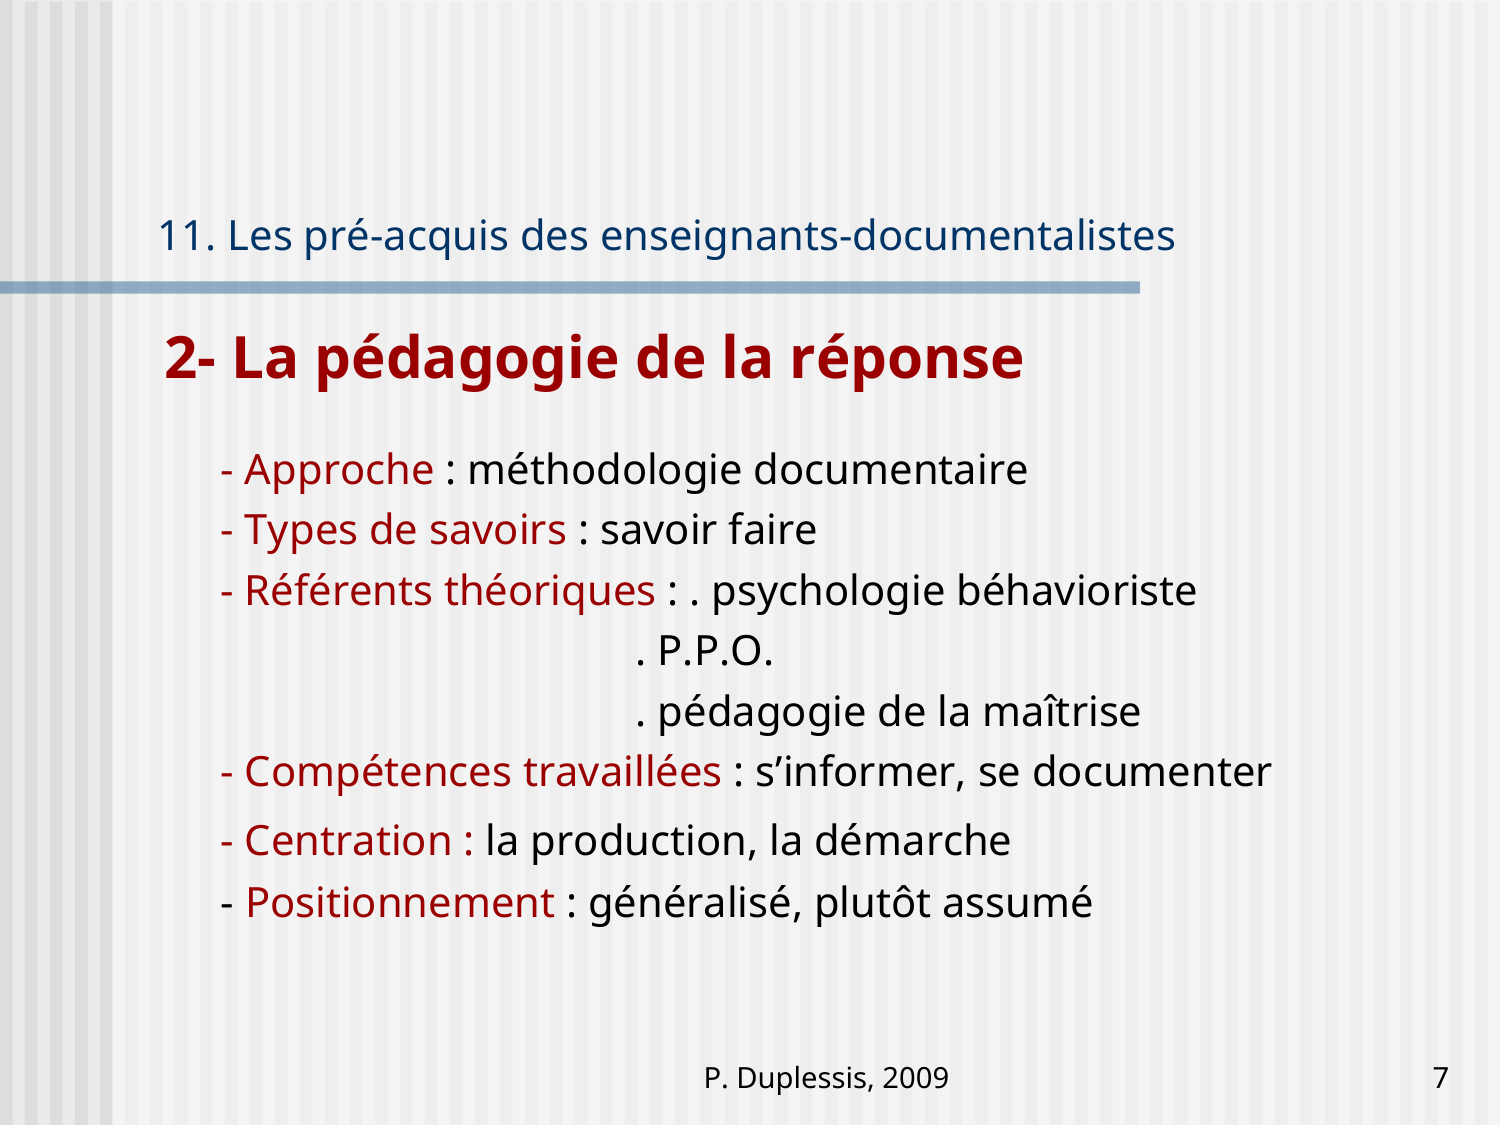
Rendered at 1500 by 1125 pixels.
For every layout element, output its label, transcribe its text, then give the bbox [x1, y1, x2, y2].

title 11. Les pré-acquis des enseignants-documentalistes [142, 200, 1482, 267]
list 2- La pédagogie de la réponse - Approche : méthodologie documentaire - Types de savoirs : savoir faire - Référents théoriques : . psychologie béhavioriste . P.P.O. . pédagogie de la maîtrise - Compétences travaillées : s’informer, se documenter - Centration : la production, la démarche - Positionnement : généralisé, plutôt assumé [149, 312, 1481, 1000]
